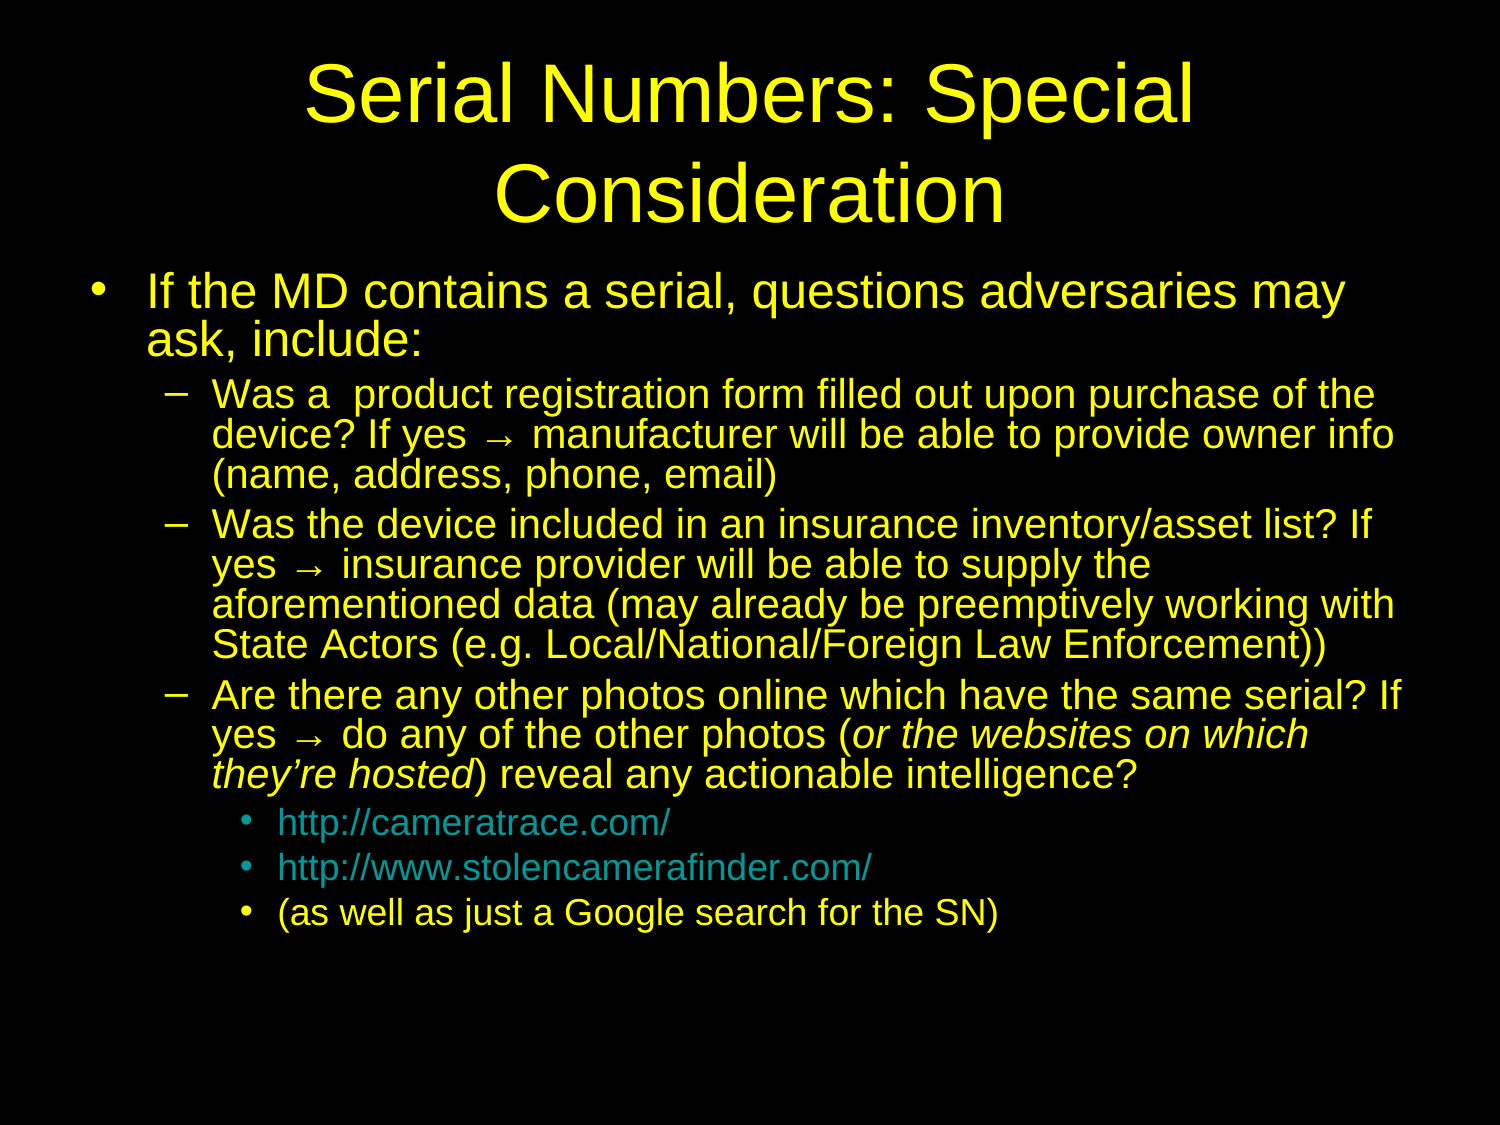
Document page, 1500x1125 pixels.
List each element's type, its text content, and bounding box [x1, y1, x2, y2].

title Serial Numbers: Special Consideration [75, 31, 1426, 247]
list If the MD contains a serial, questions adversaries may ask, include: Was a product registration form filled out upon purchase of the device? If yes → manufacturer will be able to provide owner info (name, address, phone, email) Was the device included in an insurance inventory/asset list? If yes → insurance provider will be able to supply the aforementioned data (may already be preemptively working with State Actors (e.g. Local/National/Foreign Law Enforcement)) Are there any other photos online which have the same serial? If yes → do any of the other photos (or the websites on which they’re hosted) reveal any actionable intelligence? http://cameratrace.com/ http://www.stolencamerafinder.com/ (as well as just a Google search for the SN) [75, 262, 1426, 1006]
